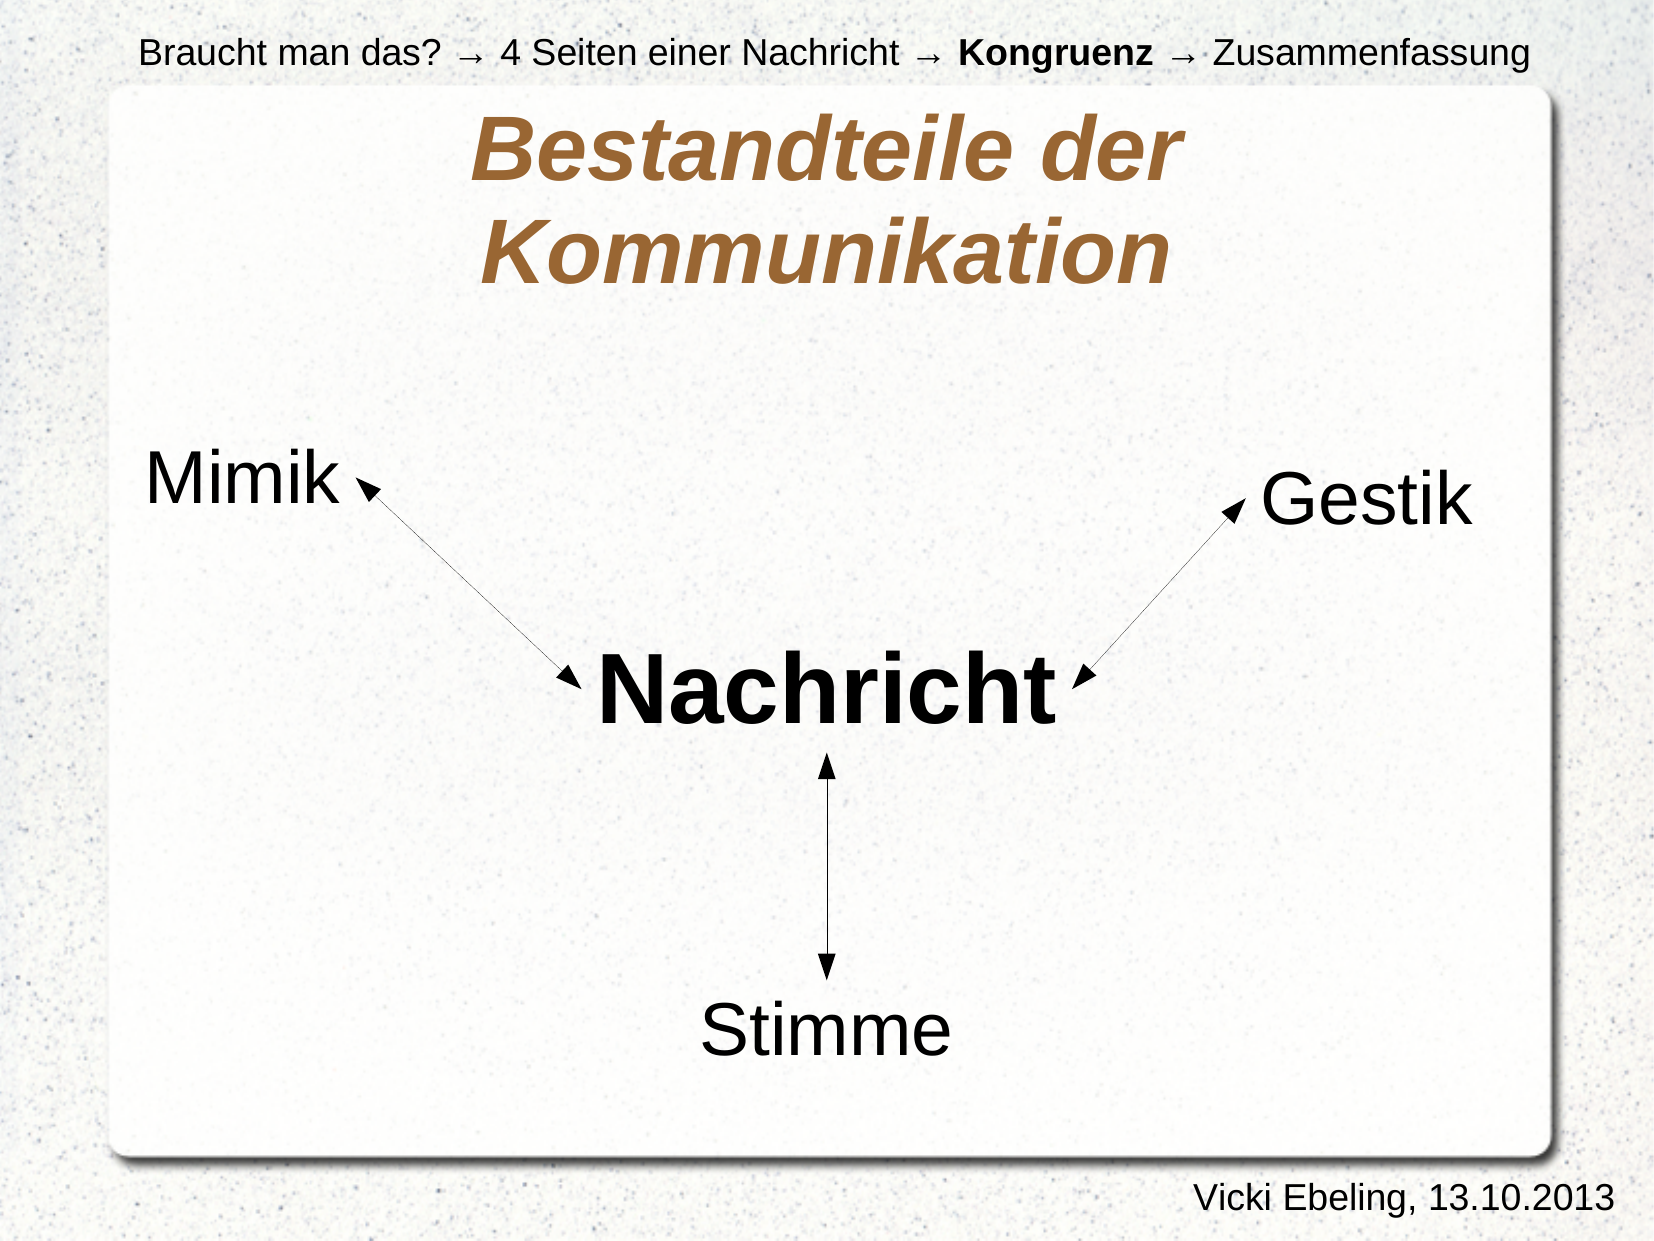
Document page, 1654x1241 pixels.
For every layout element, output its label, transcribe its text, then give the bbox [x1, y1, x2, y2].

title Bestandteile der Kommunikation [118, 96, 1536, 304]
text_box Nachricht [581, 625, 1072, 753]
text_box Vicki Ebeling, 13.10.2013 [1178, 1169, 1630, 1227]
text_box Braucht man das? → 4 Seiten einer Nachricht → Kongruenz → Zusammenfassung [123, 23, 1546, 81]
text_box Mimik [129, 428, 356, 527]
picture [0, 0, 1654, 1241]
text_box Gestik [1245, 448, 1488, 548]
text_box Stimme [684, 980, 969, 1080]
